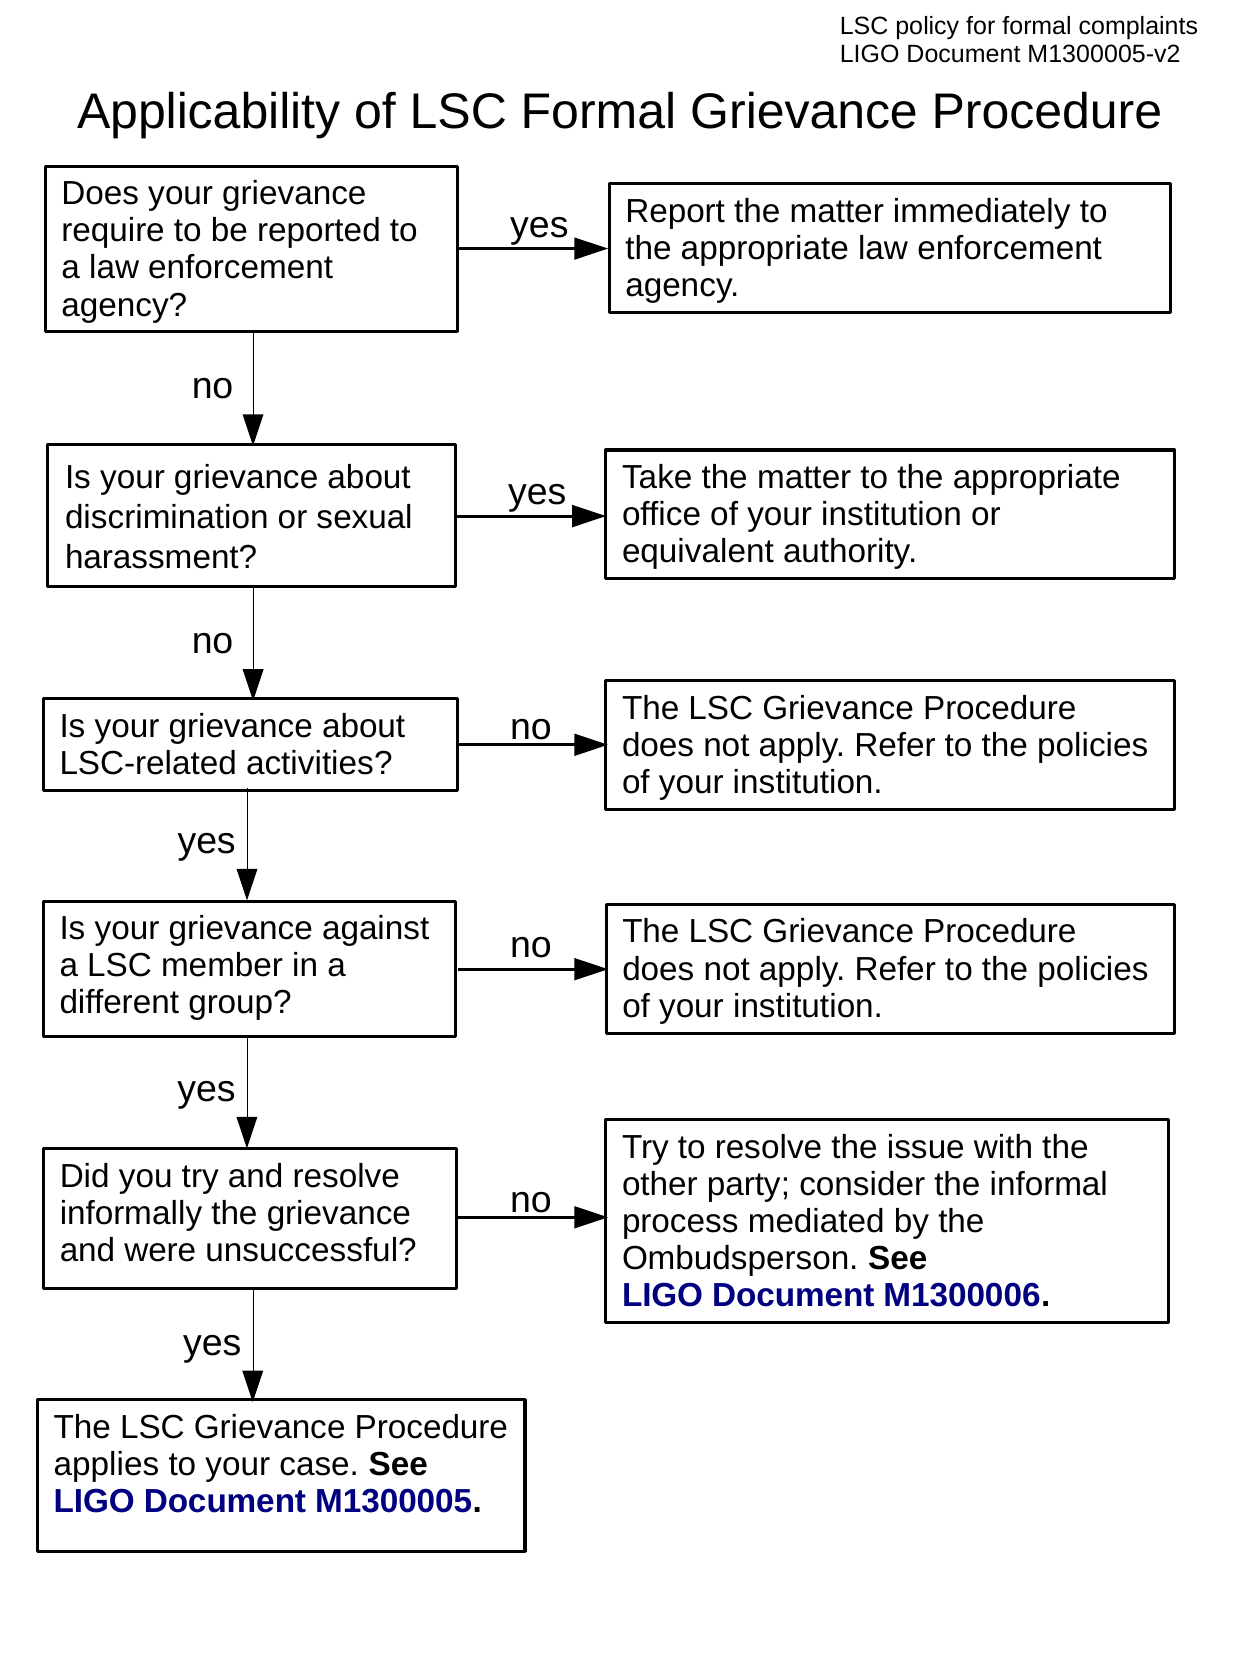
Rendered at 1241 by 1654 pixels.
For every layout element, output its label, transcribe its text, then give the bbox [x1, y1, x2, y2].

text_box LSC policy for formal complaints LIGO Document M1300005-v2 [825, 4, 1238, 76]
text_box no [495, 746, 567, 752]
text_box no [168, 608, 257, 666]
text_box no [495, 694, 567, 743]
text_box yes [162, 808, 251, 866]
text_box Take the matter to the appropriate office of your institution or equivalent authority. [605, 450, 1175, 579]
text_box Is your grievance about LSC-related activities? [43, 698, 458, 791]
text_box no [495, 1167, 567, 1216]
text_box yes [493, 459, 565, 515]
text_box Is your grievance about discrimination or sexual harassment? [47, 444, 456, 587]
text_box Try to resolve the issue with the other party; consider the informal process mediated by the Ombudsperson. See LIGO Document M1300006. [605, 1119, 1169, 1323]
text_box yes [495, 192, 567, 247]
text_box yes [168, 1310, 257, 1368]
text_box The LSC Grievance Procedure does not apply. Refer to the policies of your institution. [606, 904, 1175, 1034]
text_box Is your grievance against a LSC member in a different group? [43, 901, 456, 1037]
text_box The LSC Grievance Procedure applies to your case. See LIGO Document M1300005. [37, 1399, 526, 1552]
text_box Report the matter immediately to the appropriate law enforcement agency. [609, 183, 1171, 313]
text_box no [168, 353, 257, 411]
text_box Did you try and resolve informally the grievance and were unsuccessful? [43, 1148, 457, 1289]
text_box yes [162, 1056, 251, 1114]
text_box no [495, 913, 567, 968]
text_box Does your grievance require to be reported to a law enforcement agency? [45, 166, 458, 332]
text_box no [495, 1219, 567, 1224]
text_box Applicability of LSC Formal Grievance Procedure [0, 61, 1241, 156]
text_box The LSC Grievance Procedure does not apply. Refer to the policies of your institution. [605, 680, 1175, 810]
